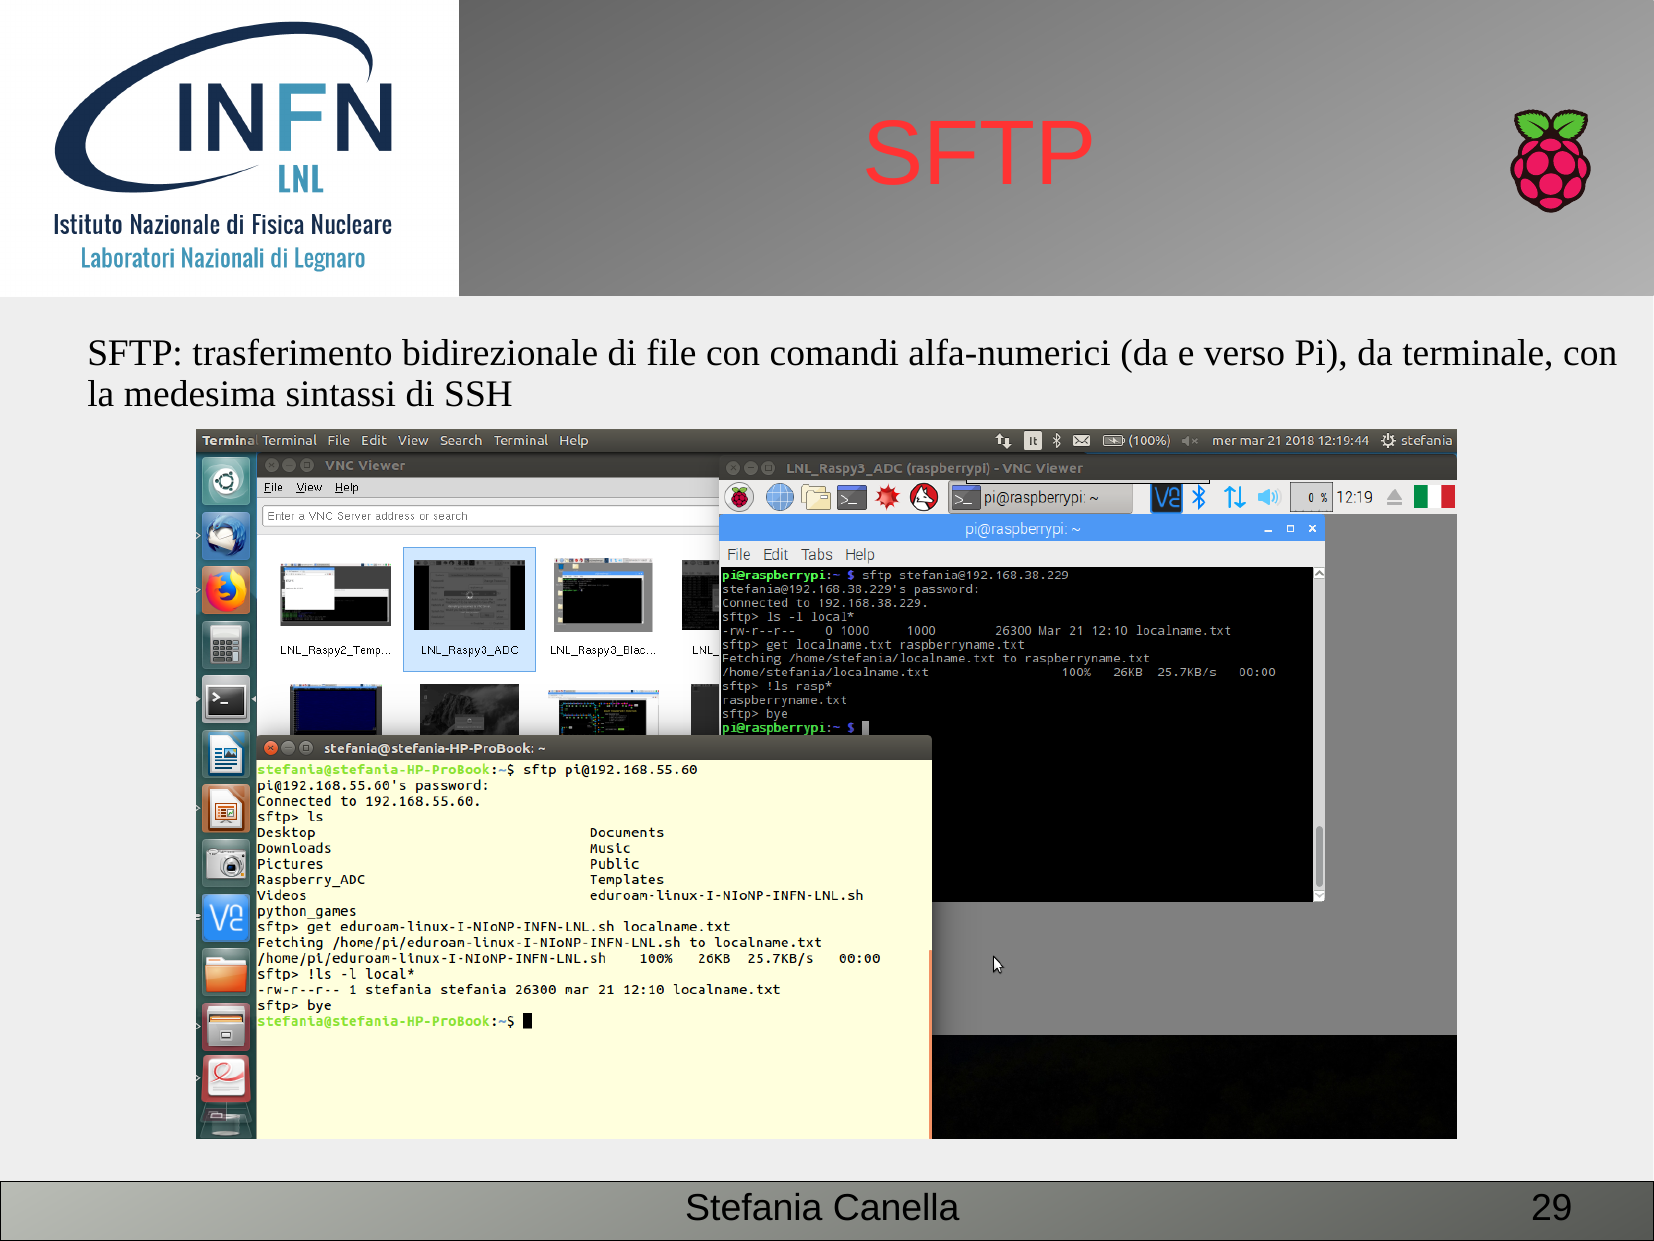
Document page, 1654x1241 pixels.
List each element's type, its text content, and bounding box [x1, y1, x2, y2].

text_box [459, 0, 1654, 296]
text_box Stefania Canella [670, 1178, 984, 1241]
text_box [984, 1181, 1516, 1241]
text_box <number> [1516, 1178, 1654, 1241]
text_box SFTP: trasferimento bidirezionale di file con comandi alfa-numerici (da e verso Pi), da terminale, con la medesima sintassi di SSH [28, 298, 1626, 448]
text_box [0, 1181, 670, 1241]
picture [196, 429, 1457, 1139]
title SFTP [459, 49, 1571, 257]
picture [0, 0, 459, 297]
